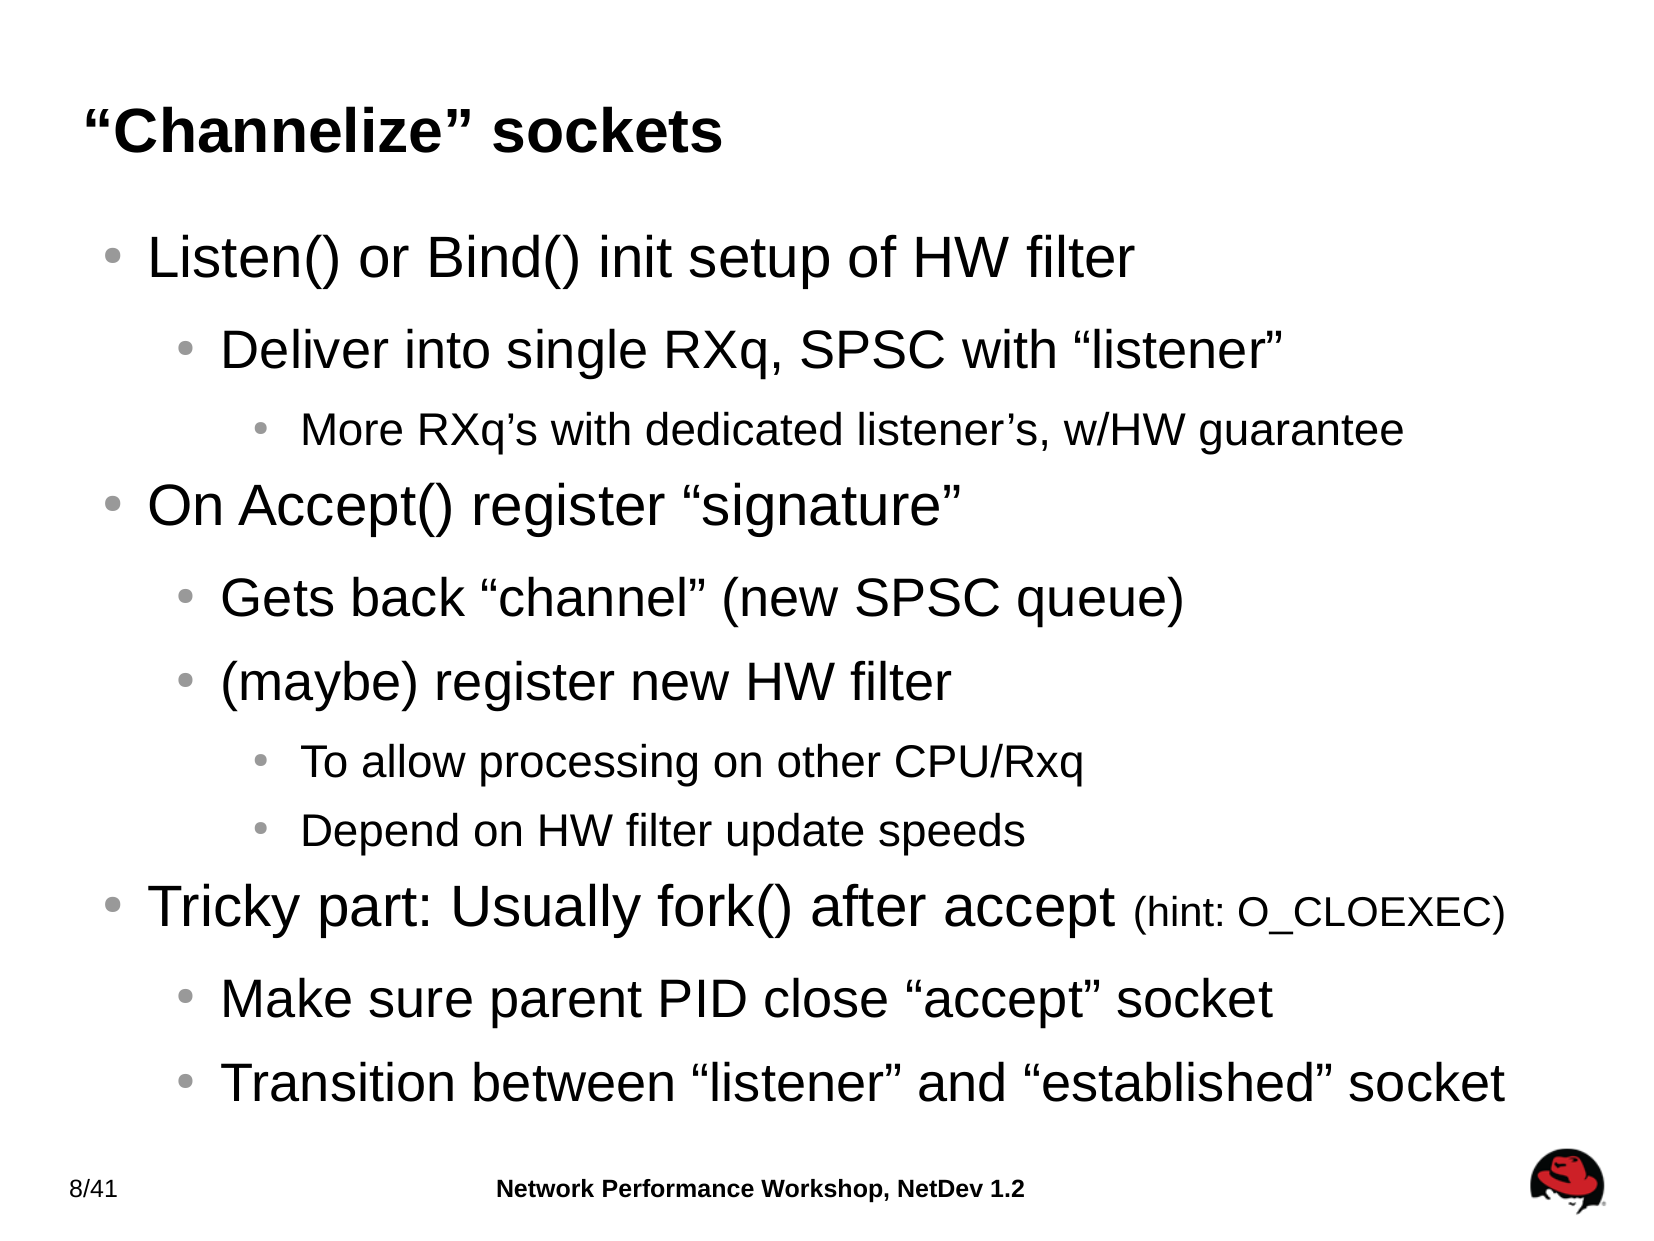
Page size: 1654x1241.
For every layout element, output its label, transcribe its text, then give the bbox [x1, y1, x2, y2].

picture [1529, 1146, 1612, 1224]
list Listen() or Bind() init setup of HW filter Deliver into single RXq, SPSC with “listener” More RXq’s with dedicated listener’s, w/HW guarantee On Accept() register “signature” Gets back “channel” (new SPSC queue) (maybe) register new HW filter To allow processing on other CPU/Rxq Depend on HW filter update speeds Tricky part: Usually fork() after accept (hint: O_CLOEXEC) Make sure parent PID close “accept” socket Transition between “listener” and “established” socket [87, 225, 1576, 1113]
title “Channelize” sockets [82, 37, 1571, 226]
